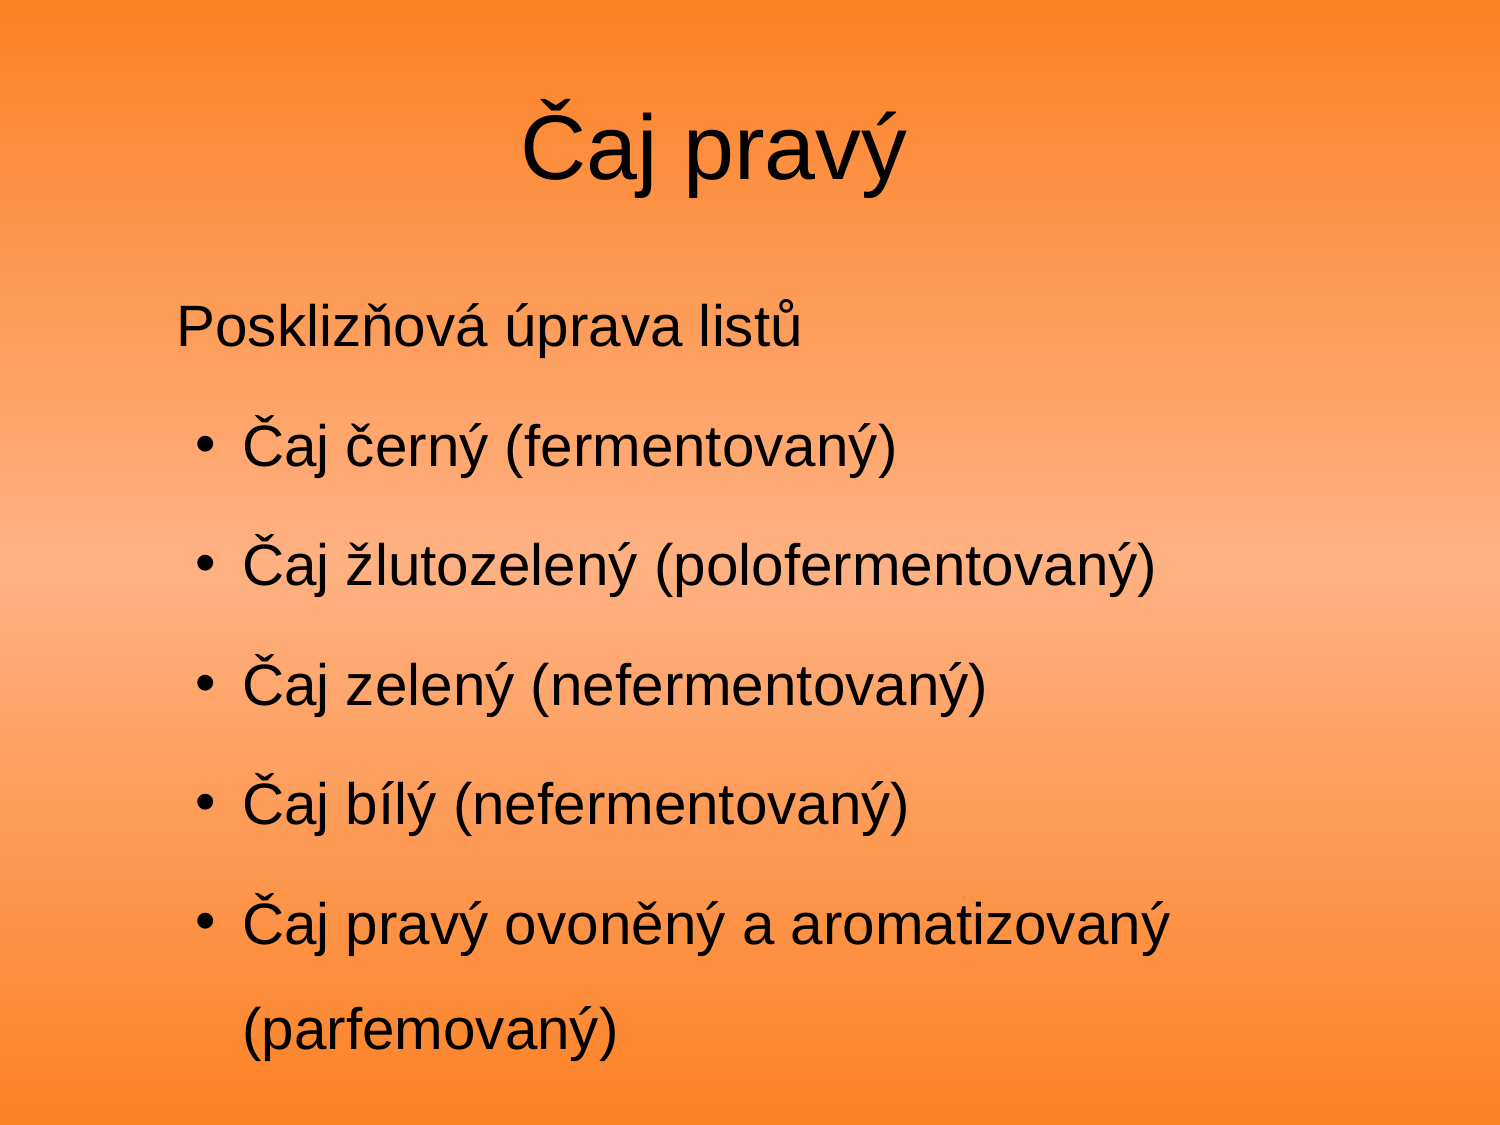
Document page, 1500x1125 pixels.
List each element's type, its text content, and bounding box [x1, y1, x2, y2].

title Čaj pravý [76, 66, 1352, 219]
list Posklizňová úprava listů Čaj černý (fermentovaný) Čaj žlutozelený (polofermentovaný) Čaj zelený (nefermentovaný) Čaj bílý (nefermentovaný) Čaj pravý ovoněný a aromatizovaný (parfemovaný) [105, 246, 1381, 1125]
